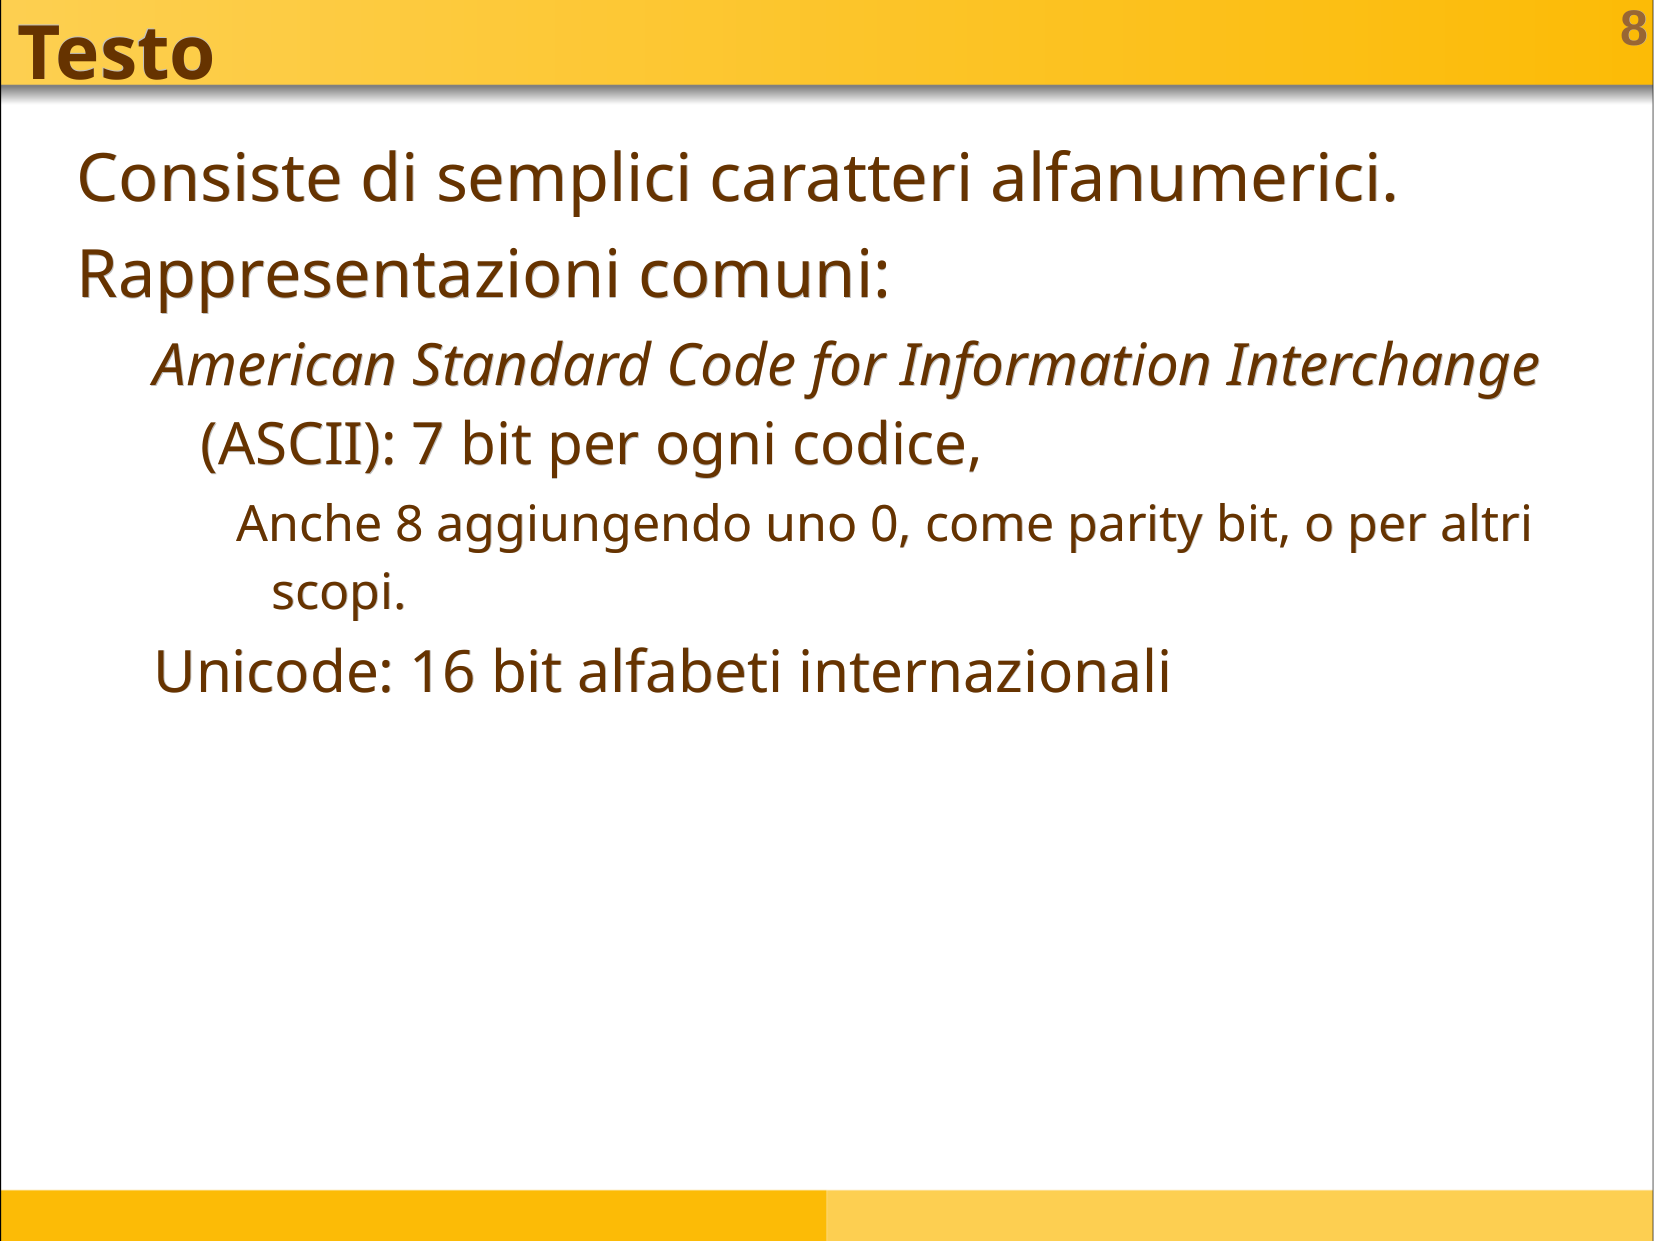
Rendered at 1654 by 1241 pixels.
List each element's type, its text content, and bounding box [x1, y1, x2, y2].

picture [0, 0, 1654, 1241]
title Testo [0, 0, 1477, 87]
list Consiste di semplici caratteri alfanumerici. Rappresentazioni comuni: American Standard Code for Information Interchange (ASCII): 7 bit per ogni codice, Anche 8 aggiungendo uno 0, come parity bit, o per altri scopi. Unicode: 16 bit alfabeti internazionali [59, 129, 1595, 653]
